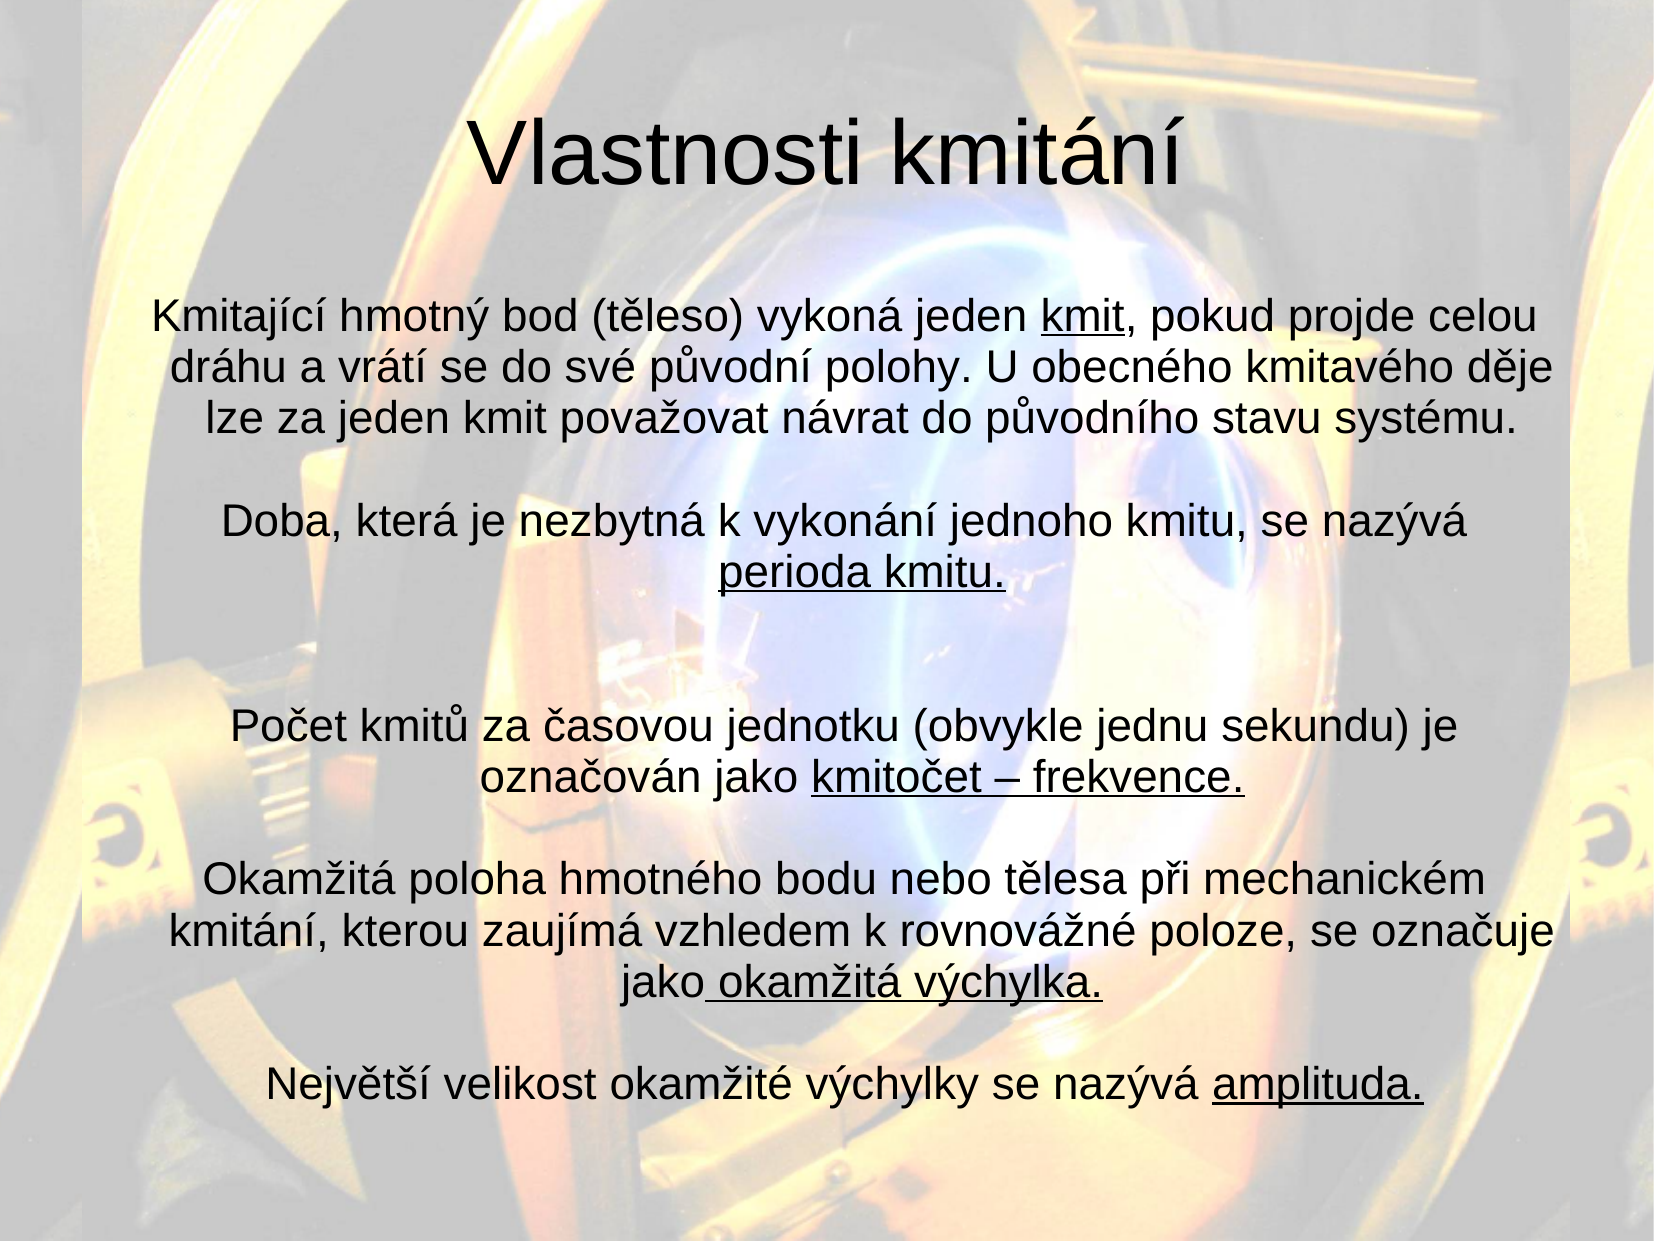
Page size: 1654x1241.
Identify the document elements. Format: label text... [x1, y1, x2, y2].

title Vlastnosti kmitání [82, 49, 1571, 257]
picture [0, 0, 1654, 1241]
subtitle Kmitající hmotný bod (těleso) vykoná jeden kmit, pokud projde celou dráhu a vrátí se do své původní polohy. U obecného kmitavého děje lze za jeden kmit považovat návrat do původního stavu systému. Doba, která je nezbytná k vykonání jednoho kmitu, se nazývá perioda kmitu. Počet kmitů za časovou jednotku (obvykle jednu sekundu) je označován jako kmitočet – frekvence. Okamžitá poloha hmotného bodu nebo tělesa při mechanickém kmitání, kterou zaujímá vzhledem k rovnovážné poloze, se označuje jako okamžitá výchylka. Největší velikost okamžité výchylky se nazývá amplituda. [82, 290, 1571, 1109]
